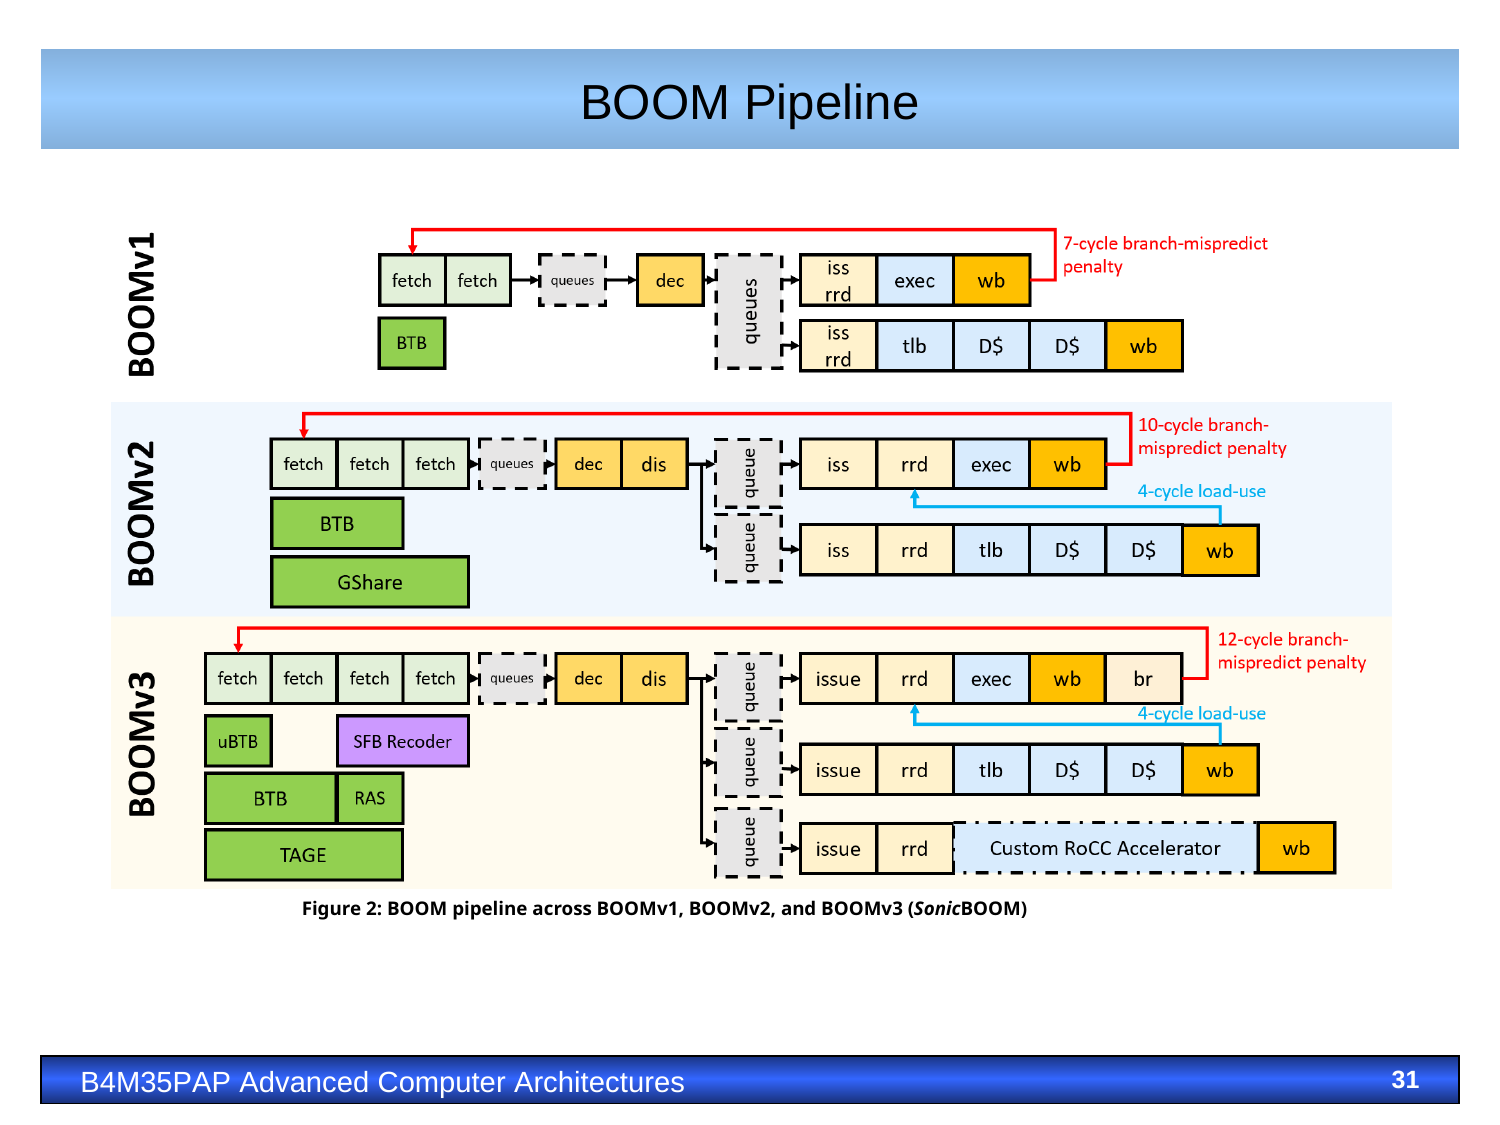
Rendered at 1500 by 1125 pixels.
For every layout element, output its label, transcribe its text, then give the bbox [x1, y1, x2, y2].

title BOOM Pipeline [41, 49, 1459, 149]
picture [111, 224, 1392, 889]
text_box Figure 2: BOOM pipeline across BOOMv1, BOOMv2, and BOOMv3 (SonicBOOM) [301, 895, 1426, 925]
